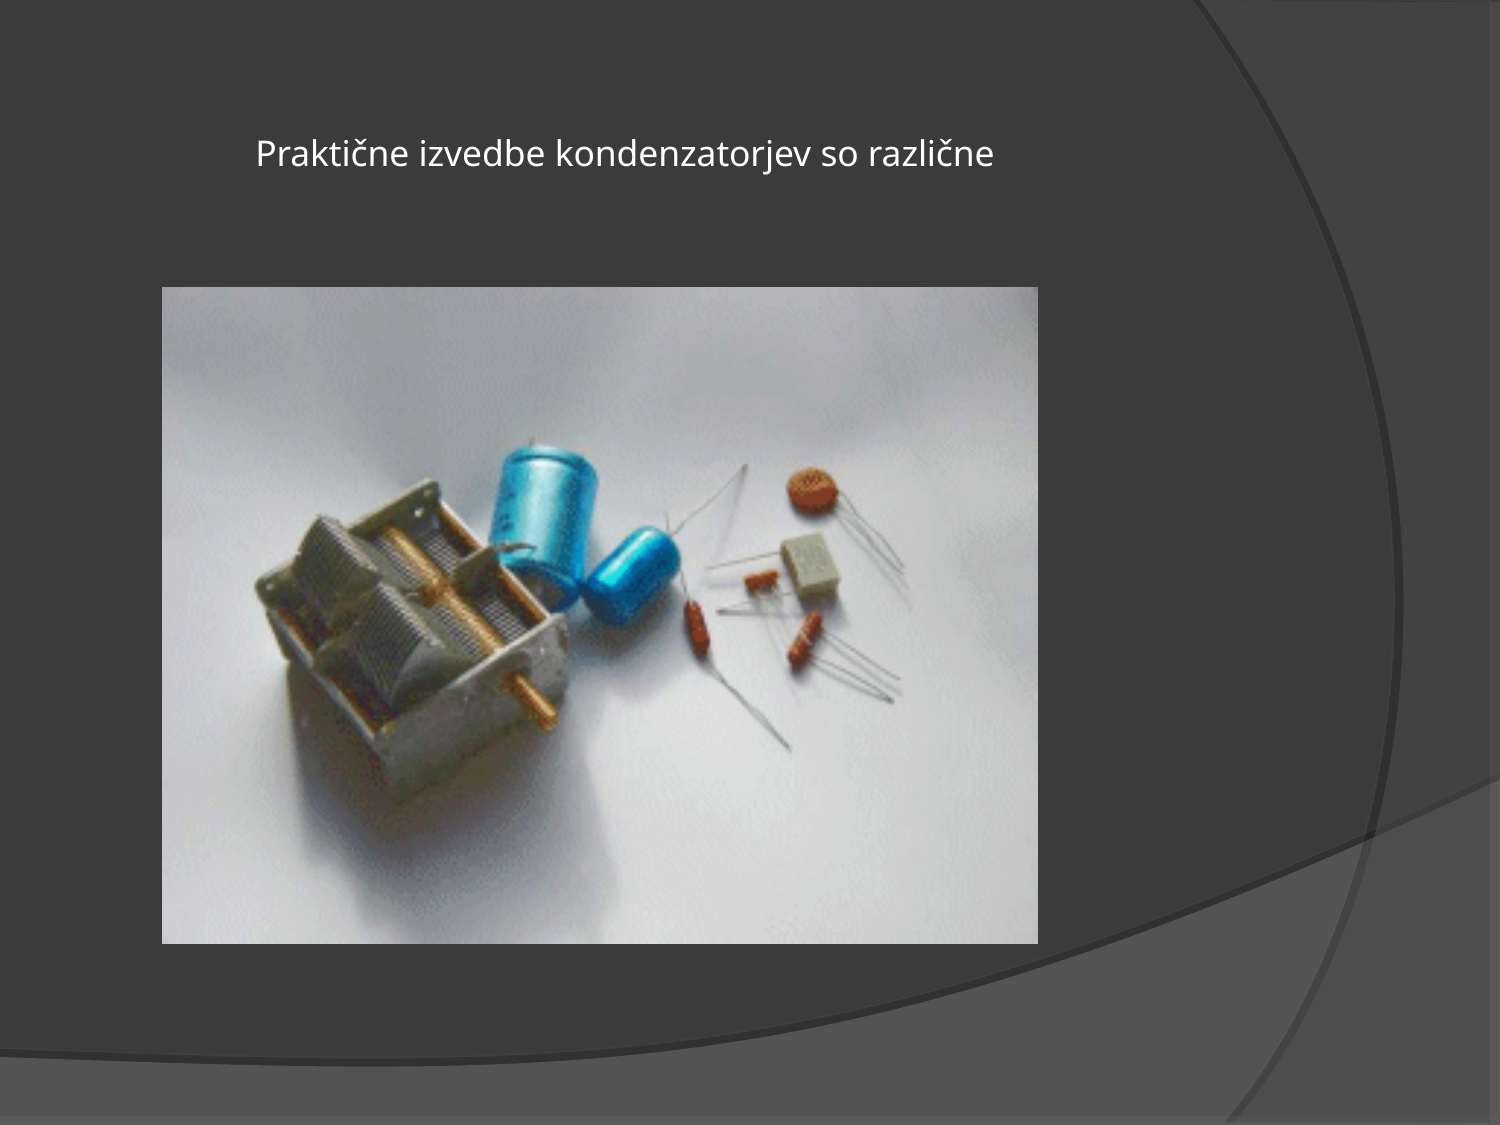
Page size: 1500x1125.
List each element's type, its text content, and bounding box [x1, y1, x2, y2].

picture [162, 287, 1038, 944]
title Praktične izvedbe kondenzatorjev so različne [12, 37, 1238, 225]
